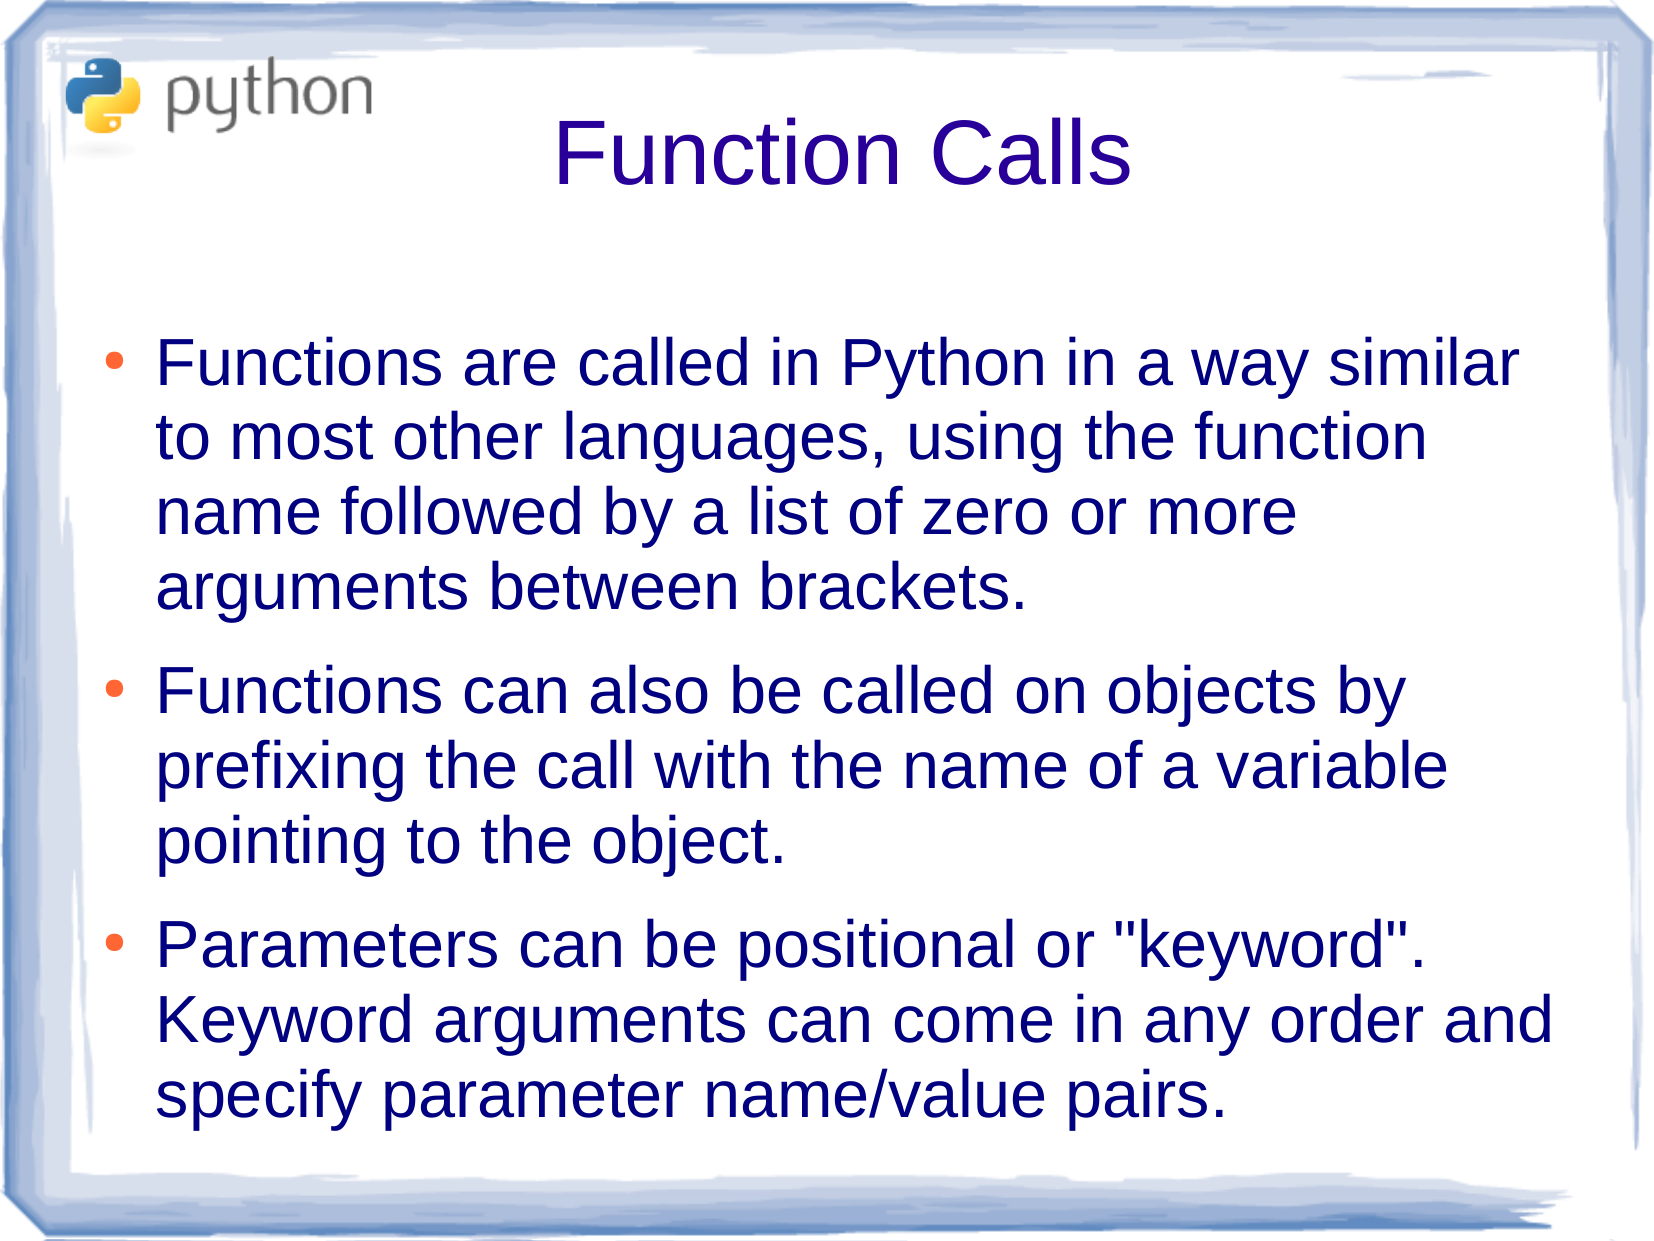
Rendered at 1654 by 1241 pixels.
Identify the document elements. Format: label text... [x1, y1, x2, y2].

list Functions are called in Python in a way similar to most other languages, using the function name followed by a list of zero or more arguments between brackets. Functions can also be called on objects by prefixing the call with the name of a variable pointing to the object. Parameters can be positional or "keyword". Keyword arguments can come in any order and specify parameter name/value pairs. [84, 324, 1576, 1132]
picture [0, 0, 1654, 1241]
title Function Calls [82, 49, 1571, 257]
